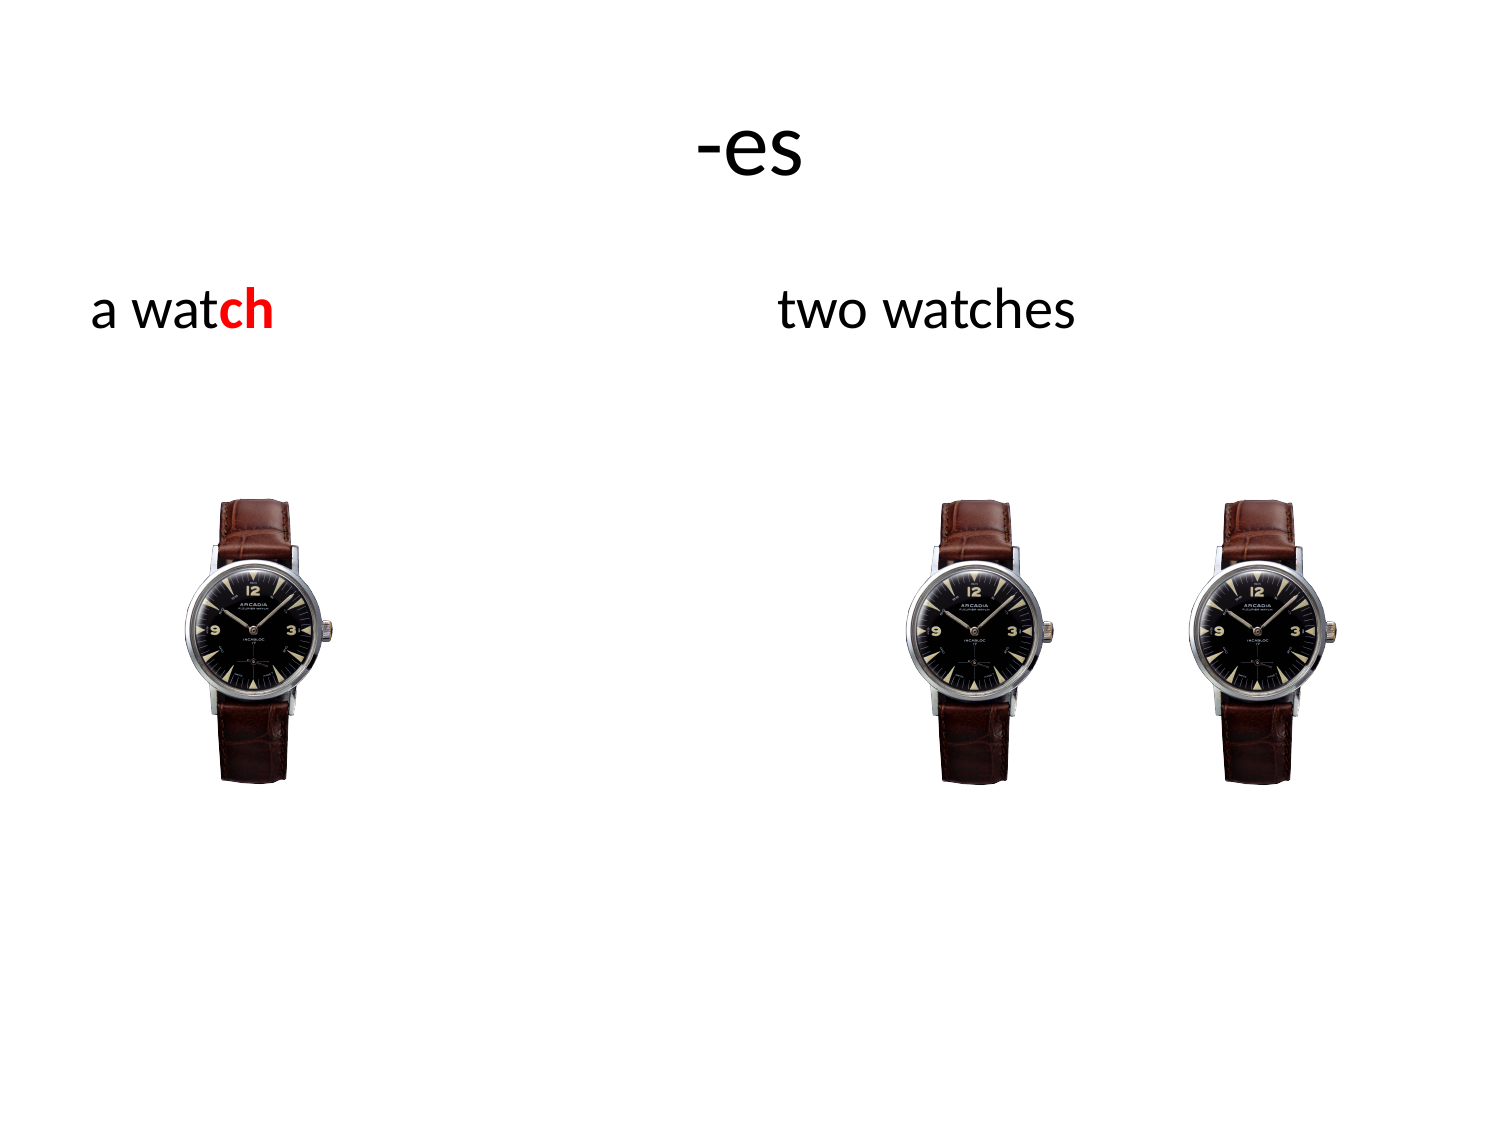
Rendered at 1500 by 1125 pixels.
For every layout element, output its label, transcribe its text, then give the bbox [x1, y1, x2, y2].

list two watches [762, 262, 1426, 1005]
picture [856, 492, 1093, 792]
picture [1139, 492, 1376, 792]
title -es [75, 45, 1426, 233]
picture [135, 491, 372, 791]
list a watch [75, 262, 738, 1005]
